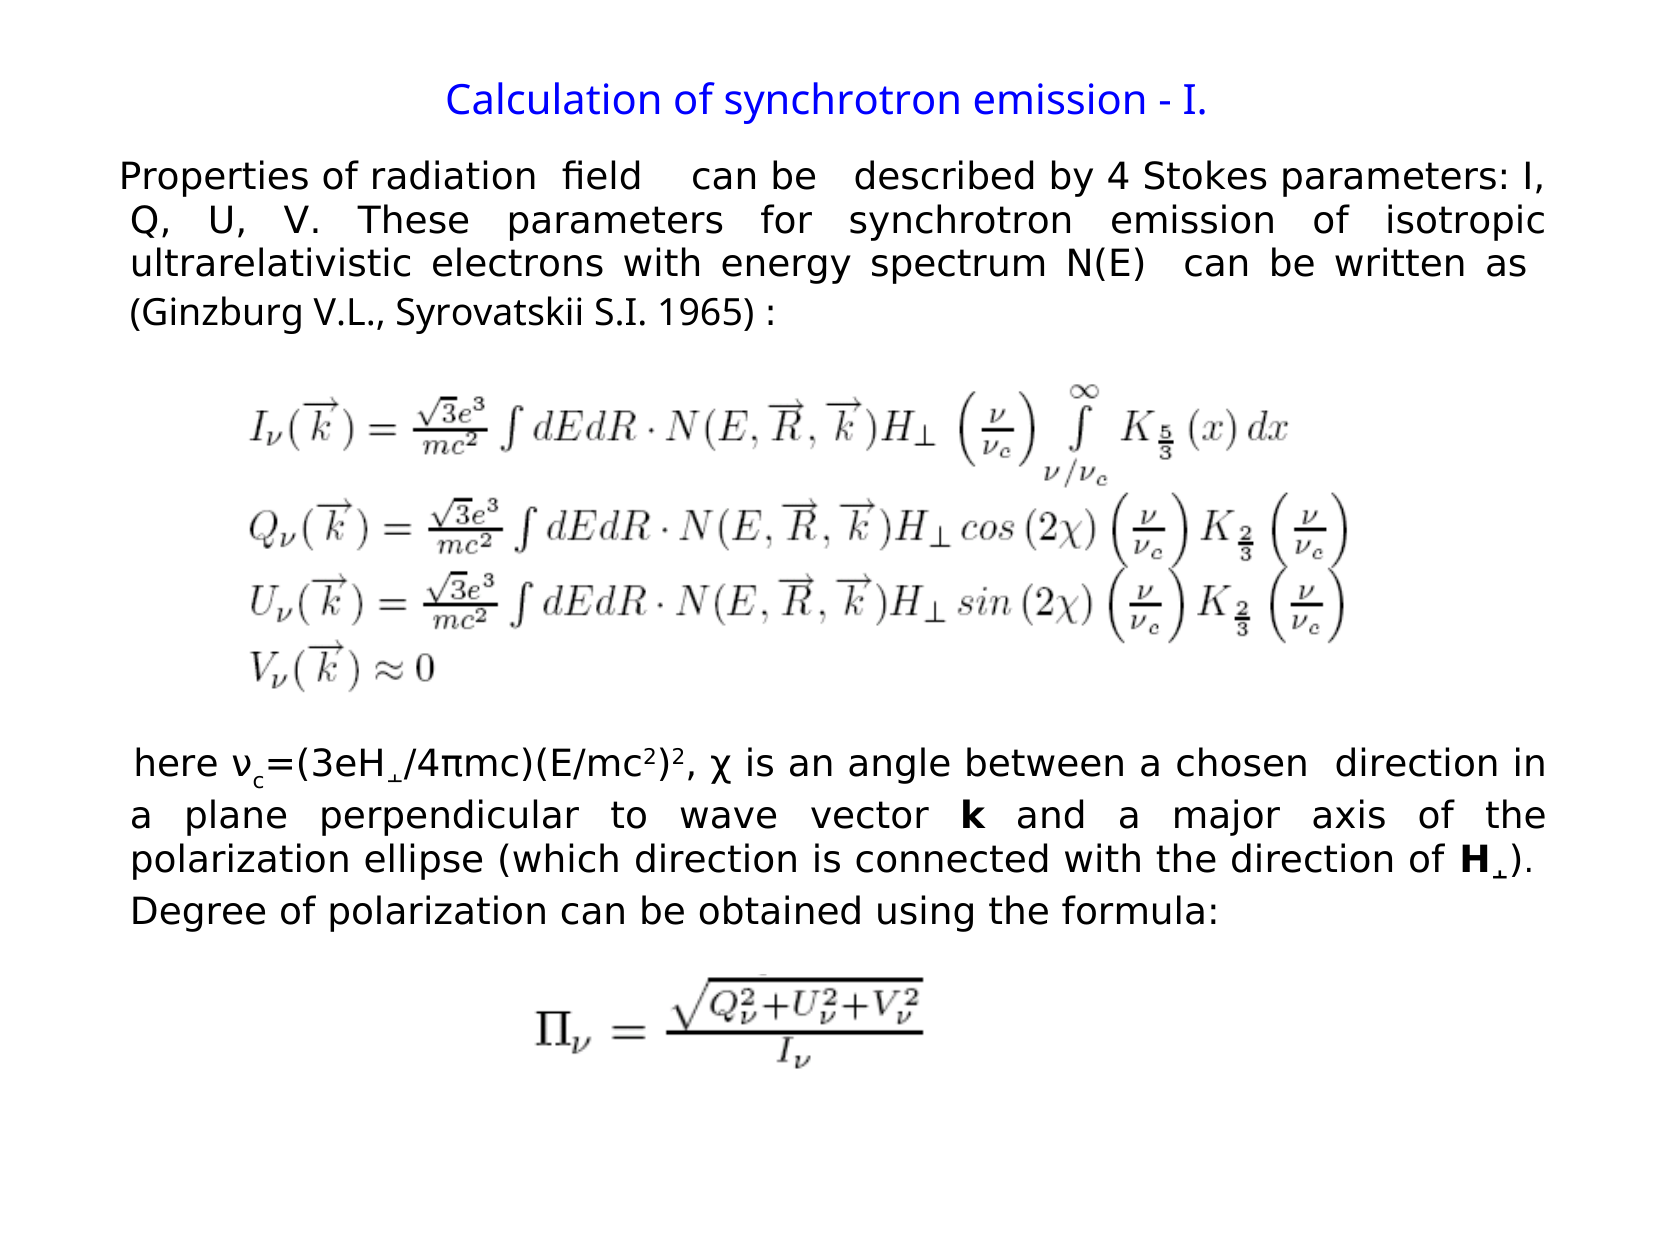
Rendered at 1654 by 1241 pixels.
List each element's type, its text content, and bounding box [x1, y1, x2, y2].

picture [230, 383, 1359, 694]
picture [531, 974, 932, 1071]
title Properties of radiation field can be described by 4 Stokes parameters: I, Q, U, V. These parameters for synchrotron emission of isotropic ultrarelativistic electrons with energy spectrum N(E) can be written as (Ginzburg V.L., Syrovatskii S.I. 1965) : [59, 156, 1548, 336]
title here νc=(3eH﬩/4πmc)(E/mc2)2, χ is an angle between a chosen direction in a plane perpendicular to wave vector k and a major axis of the polarization ellipse (which direction is connected with the direction of H﬩). Degree of polarization can be obtained using the formula: [59, 741, 1548, 934]
title Calculation of synchrotron emission - I. [82, 49, 1571, 148]
